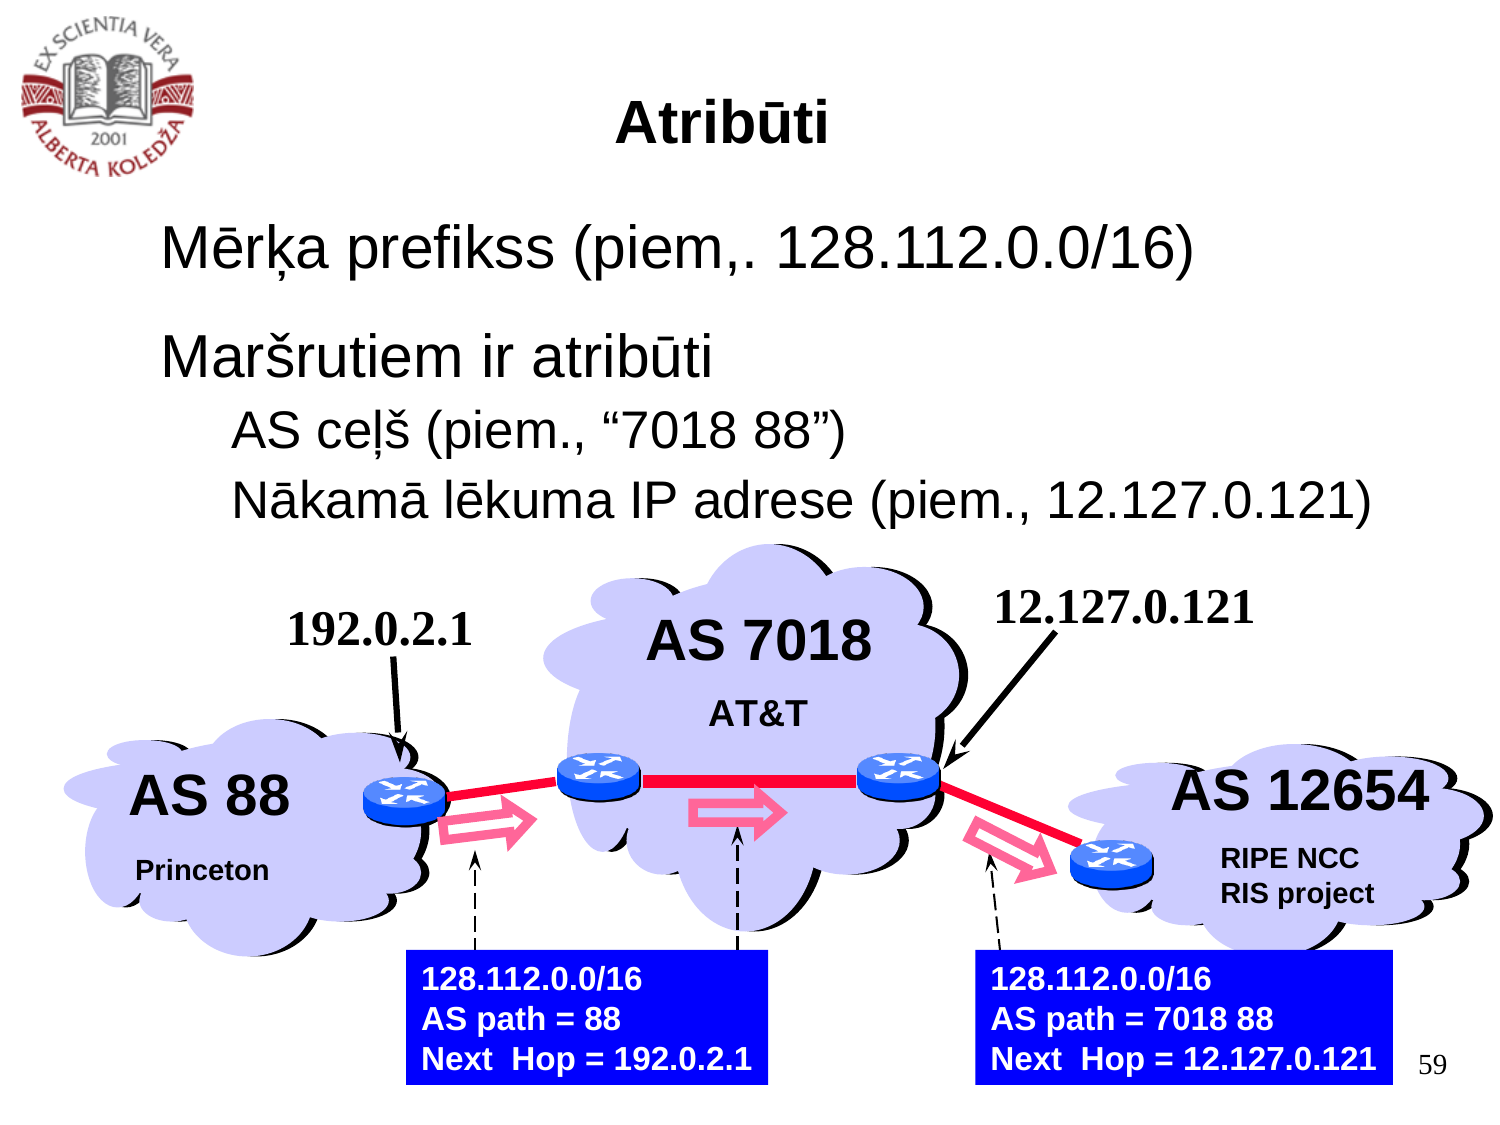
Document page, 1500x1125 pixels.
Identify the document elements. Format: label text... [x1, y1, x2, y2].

picture [360, 774, 451, 831]
title Atribūti [50, 62, 1374, 175]
text_box [544, 545, 968, 775]
text_box 128.112.0.0/16 AS path = 88 Next Hop = 192.0.2.1 [406, 949, 769, 1085]
text_box [572, 788, 942, 931]
text_box Princeton [119, 843, 286, 894]
text_box [64, 720, 429, 956]
text_box AT&T [693, 681, 834, 742]
picture [21, 16, 194, 177]
text_box AS 7018 [630, 594, 889, 680]
text_box RIPE NCC RIS project [1205, 831, 1399, 917]
text_box [107, 741, 188, 761]
list Mērķa prefikss (piem,. 128.112.0.0/16) Maršrutiem ir atribūti AS ceļš (piem., “7018 88”) Nākamā lēkuma IP adrese (piem., 12.127.0.121) [74, 200, 1463, 595]
text_box AS 12654 [1155, 744, 1446, 830]
picture [854, 750, 945, 807]
picture [554, 750, 645, 807]
text_box <skaitlis> [1312, 1037, 1463, 1101]
text_box [1069, 763, 1492, 949]
picture [1067, 837, 1158, 895]
text_box [698, 806, 772, 819]
text_box 12.127.0.121 [978, 566, 1271, 642]
text_box 128.112.0.0/16 AS path = 7018 88 Next Hop = 12.127.0.121 [975, 949, 1393, 1085]
text_box AS 88 [113, 749, 307, 835]
text_box 192.0.2.1 [271, 587, 489, 663]
